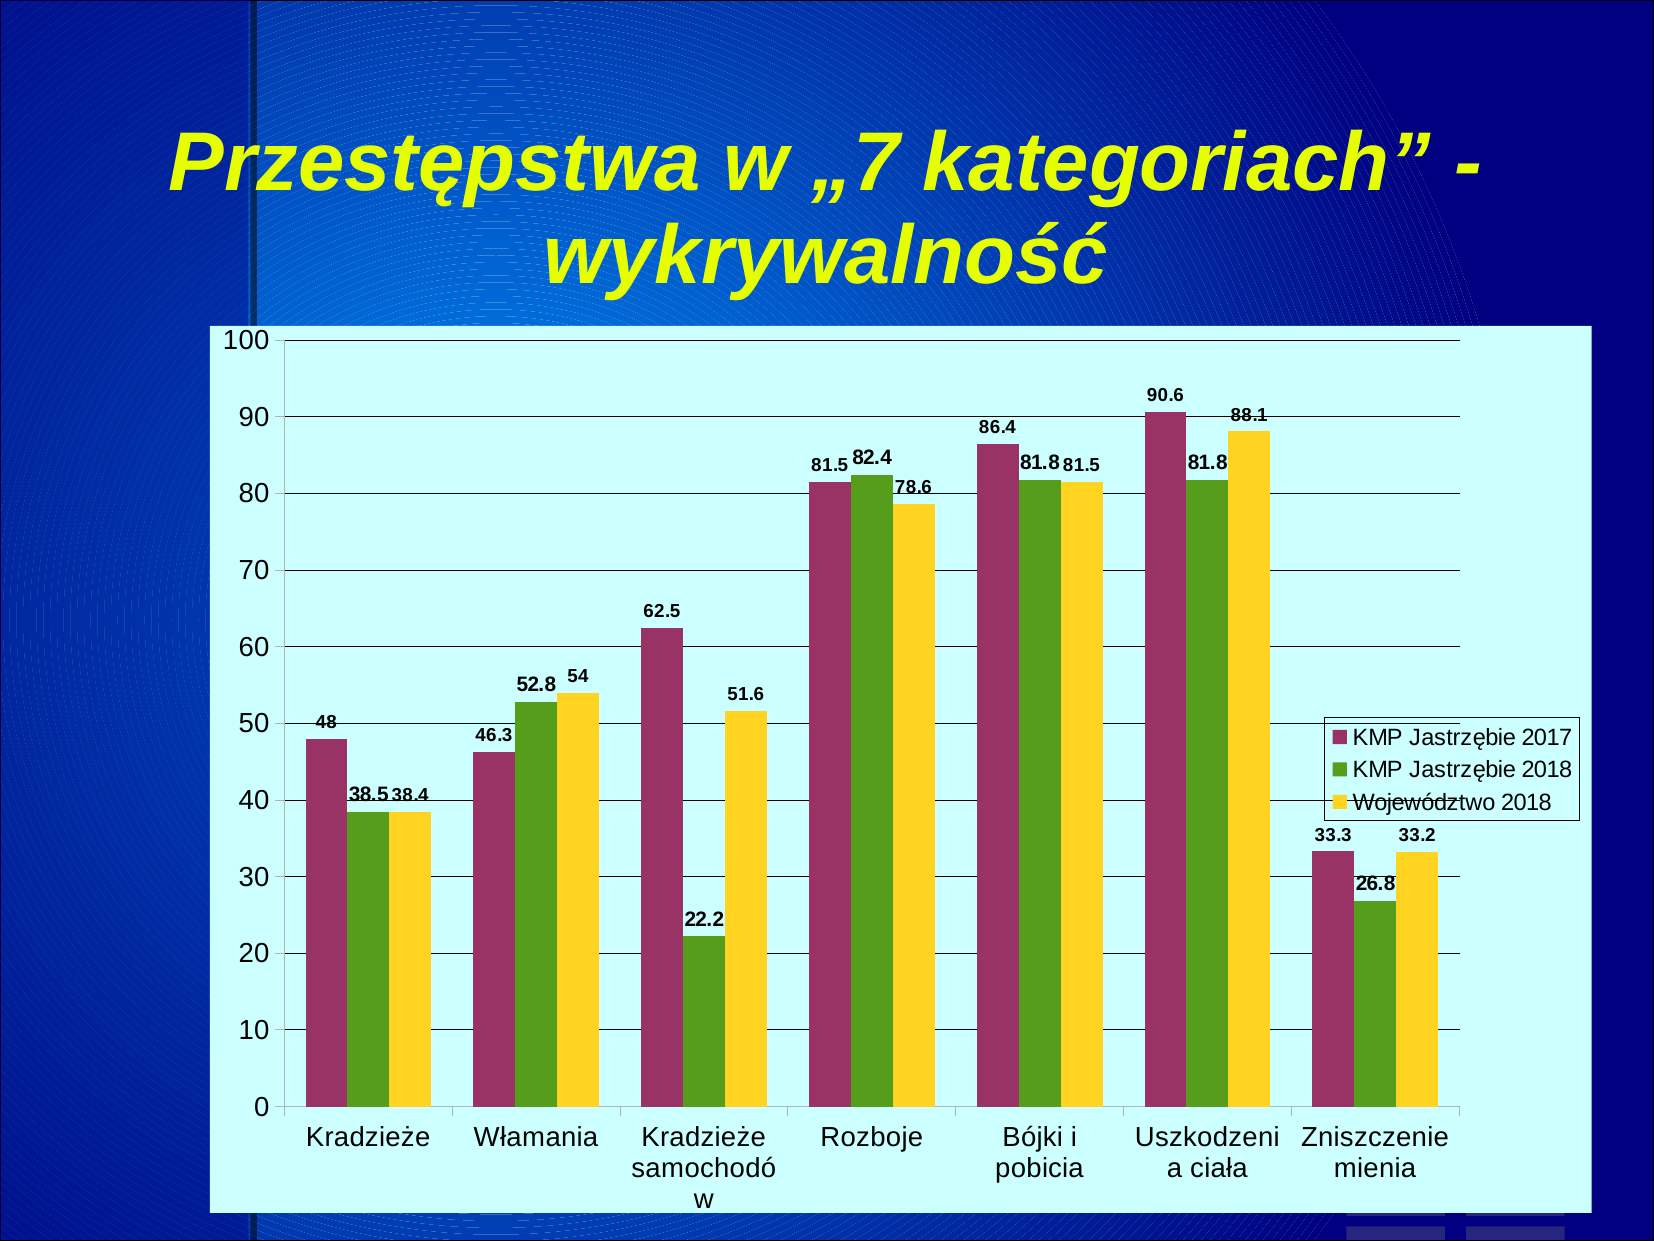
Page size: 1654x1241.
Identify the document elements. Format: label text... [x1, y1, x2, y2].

title Przestępstwa w „7 kategoriach” - wykrywalność [119, 104, 1533, 313]
chart [209, 324, 1592, 1215]
